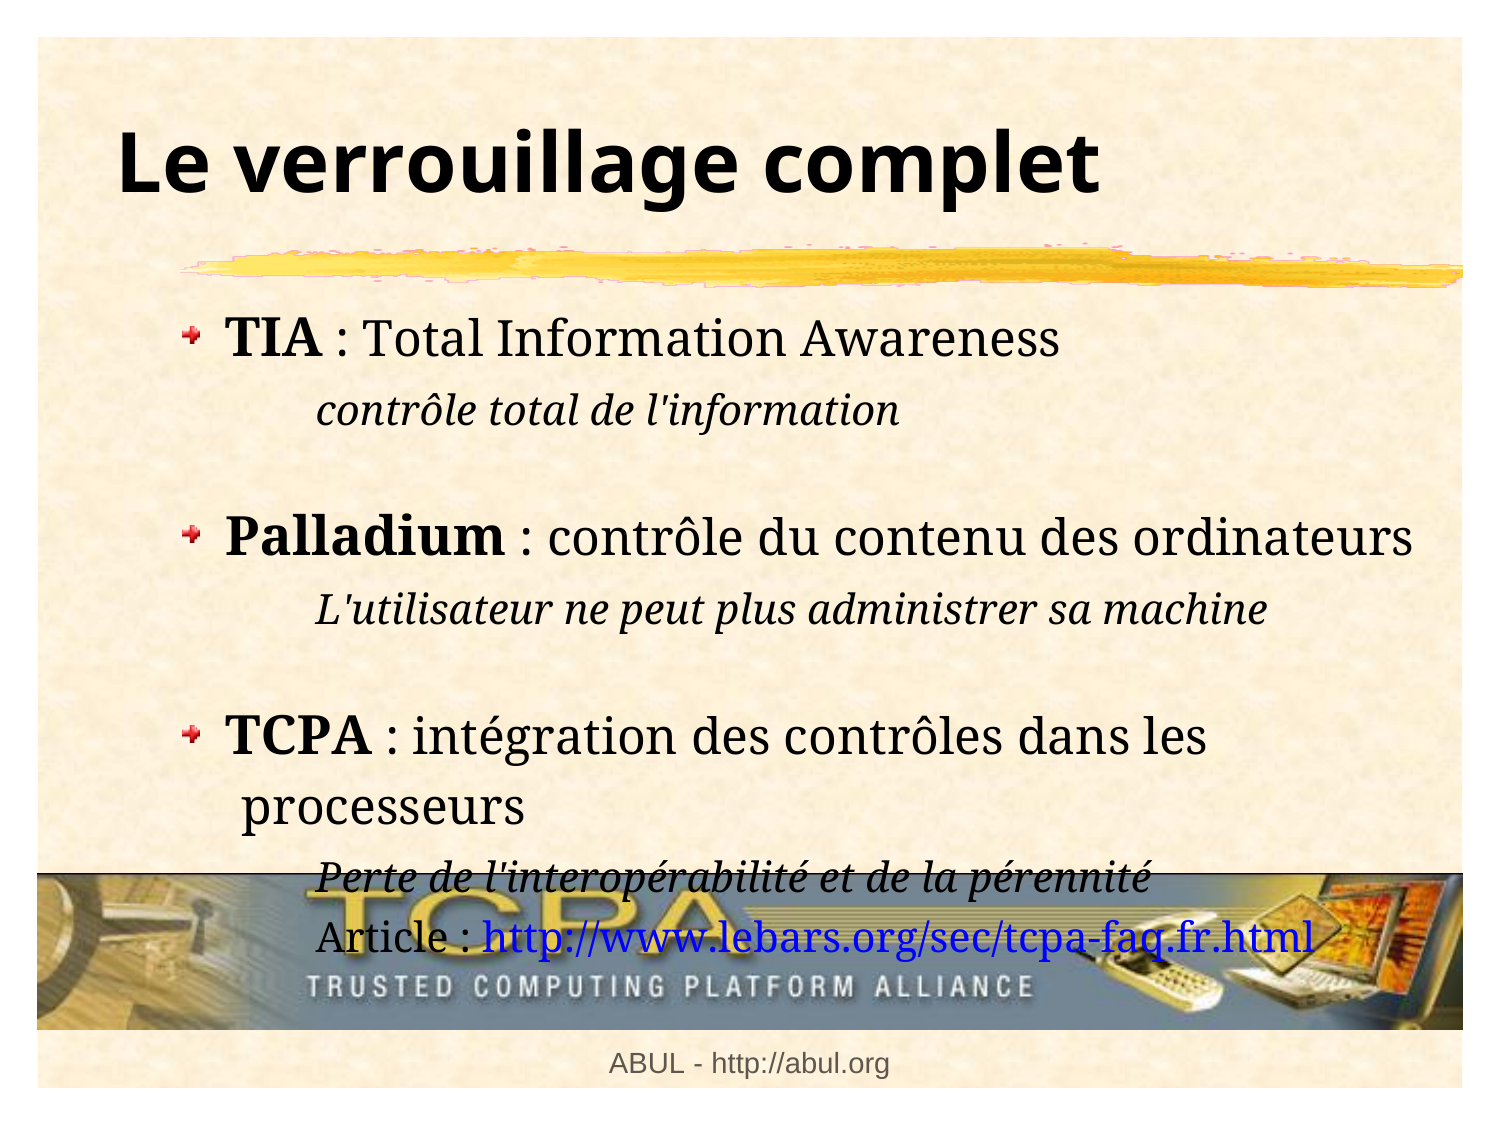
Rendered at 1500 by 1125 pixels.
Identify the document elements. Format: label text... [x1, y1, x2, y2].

text_box TIA : Total Information Awareness contrôle total de l'information Palladium : contrôle du contenu des ordinateurs L'utilisateur ne peut plus administrer sa machine TCPA : intégration des contrôles dans les processeurs Perte de l'interopérabilité et de la pérennité Article : http://www.lebars.org/sec/tcpa-faq.fr.html [182, 298, 1425, 827]
picture [37, 37, 1463, 1088]
title Le verrouillage complet [101, 72, 1427, 248]
